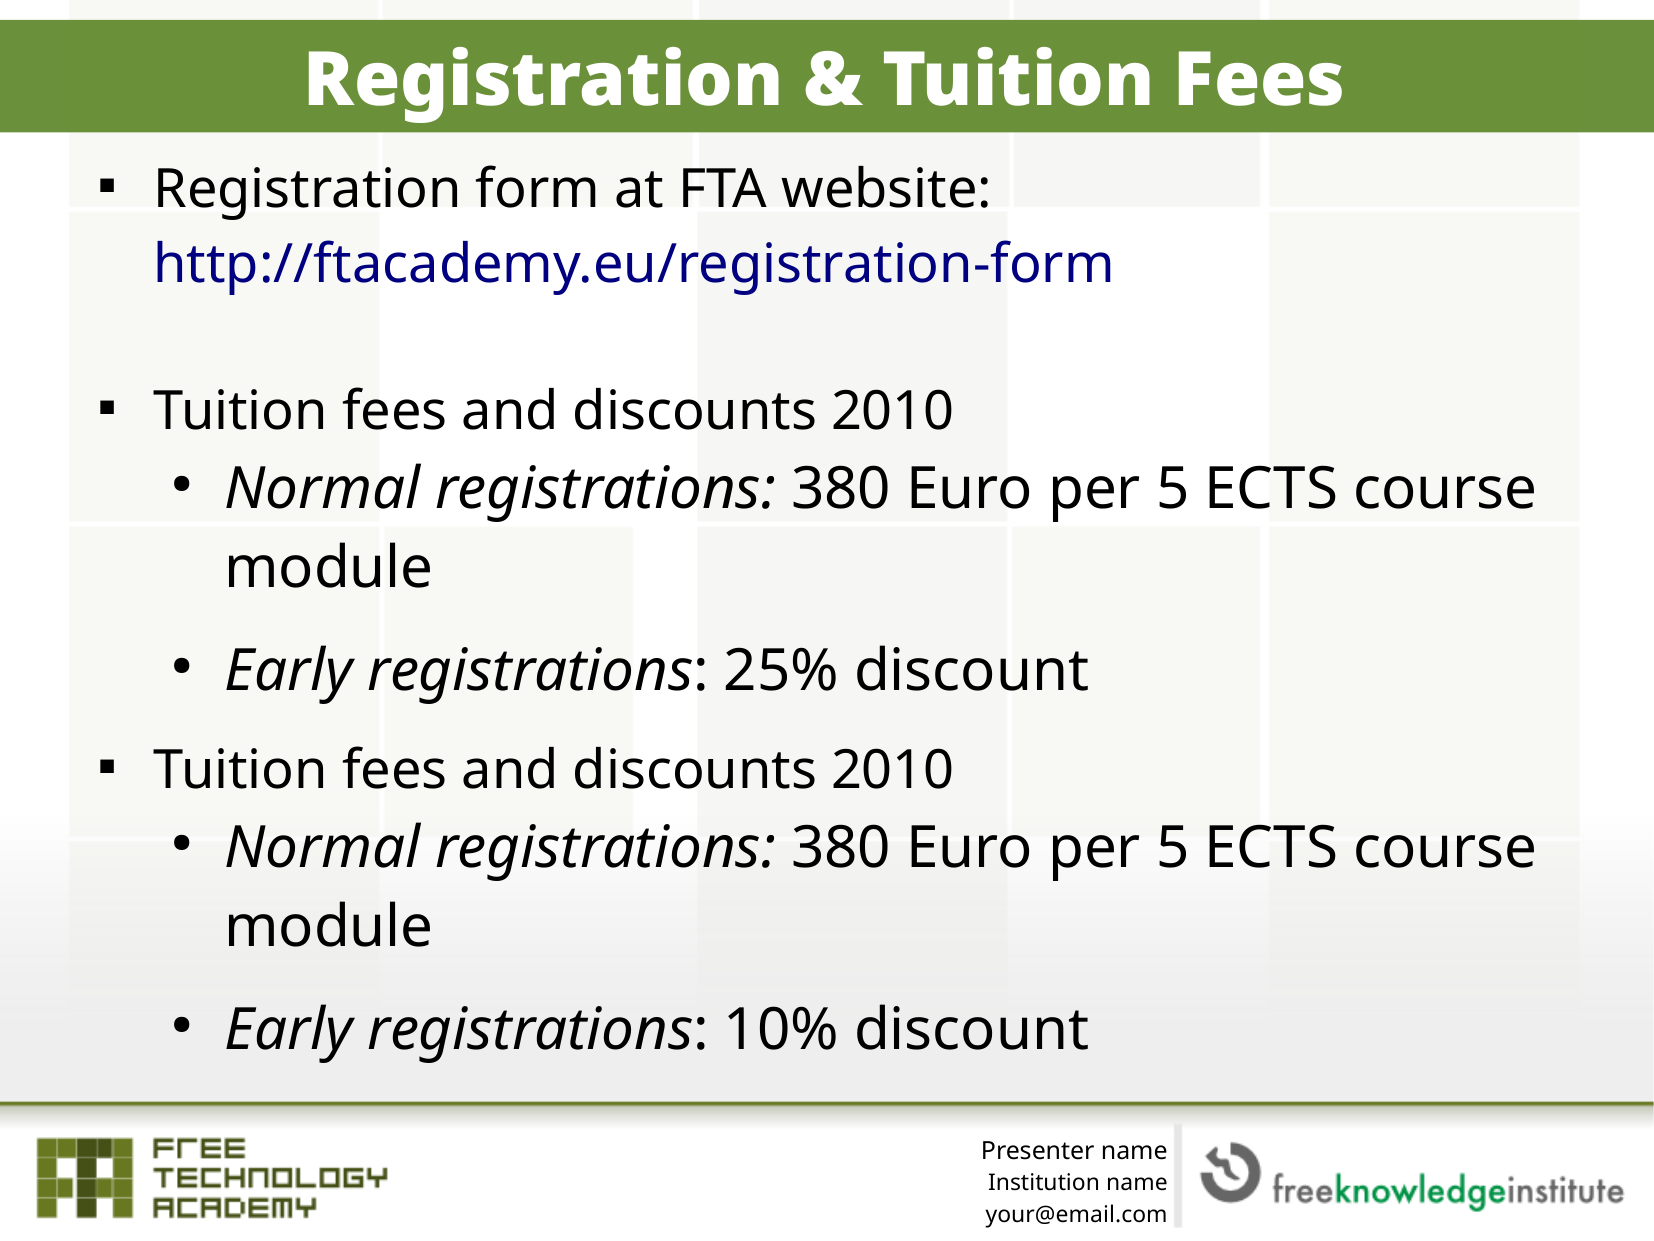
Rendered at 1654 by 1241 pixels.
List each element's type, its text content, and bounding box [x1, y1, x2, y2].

list Registration form at FTA website: http://ftacademy.eu/registration-form Tuition fees and discounts 2010 Normal registrations: 380 Euro per 5 ECTS course module Early registrations: 25% discount Tuition fees and discounts 2010 Normal registrations: 380 Euro per 5 ECTS course module Early registrations: 10% discount [82, 150, 1571, 954]
title Registration & Tuition Fees [37, 32, 1613, 120]
picture [0, 133, 1654, 1241]
picture [0, 0, 1654, 19]
